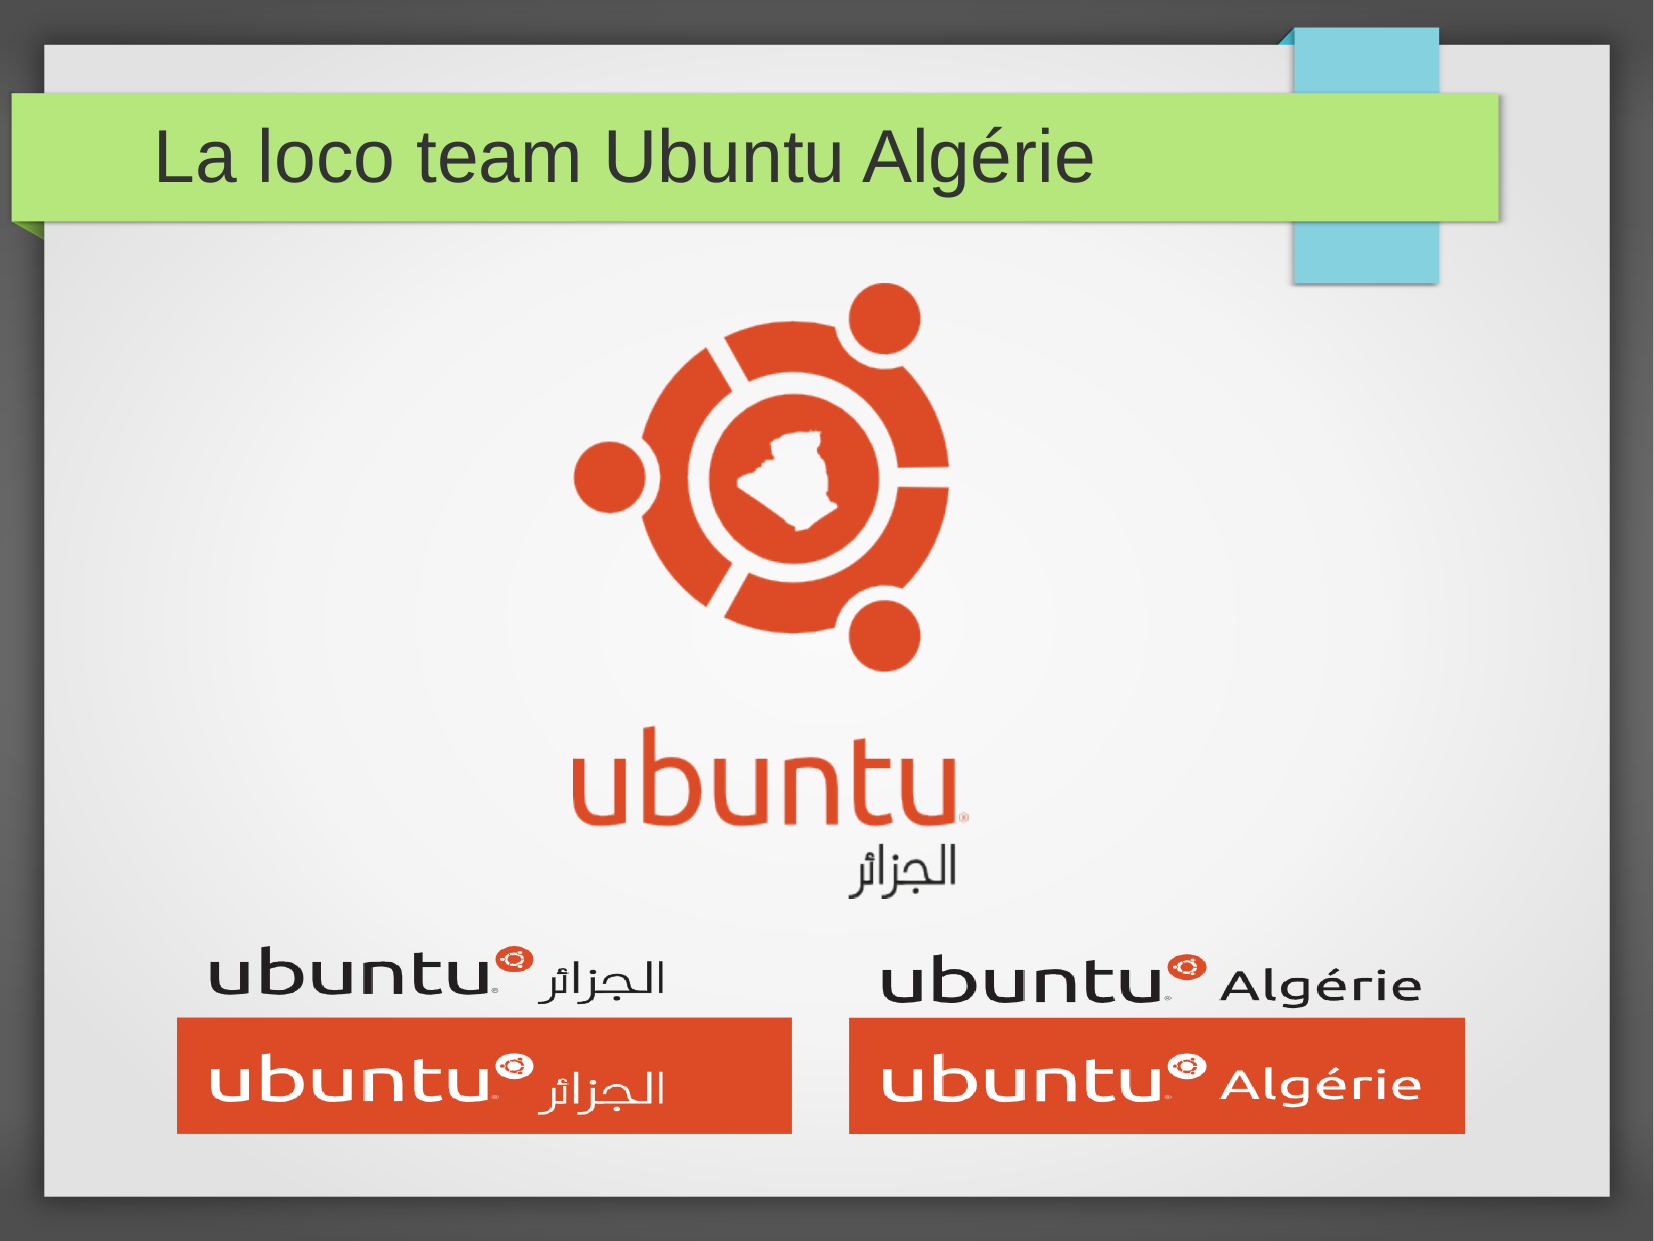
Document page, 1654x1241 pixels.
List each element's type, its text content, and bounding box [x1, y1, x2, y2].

title La loco team Ubuntu Algérie [153, 103, 1312, 210]
list [70, 308, 1526, 1028]
picture [0, 0, 1654, 1241]
